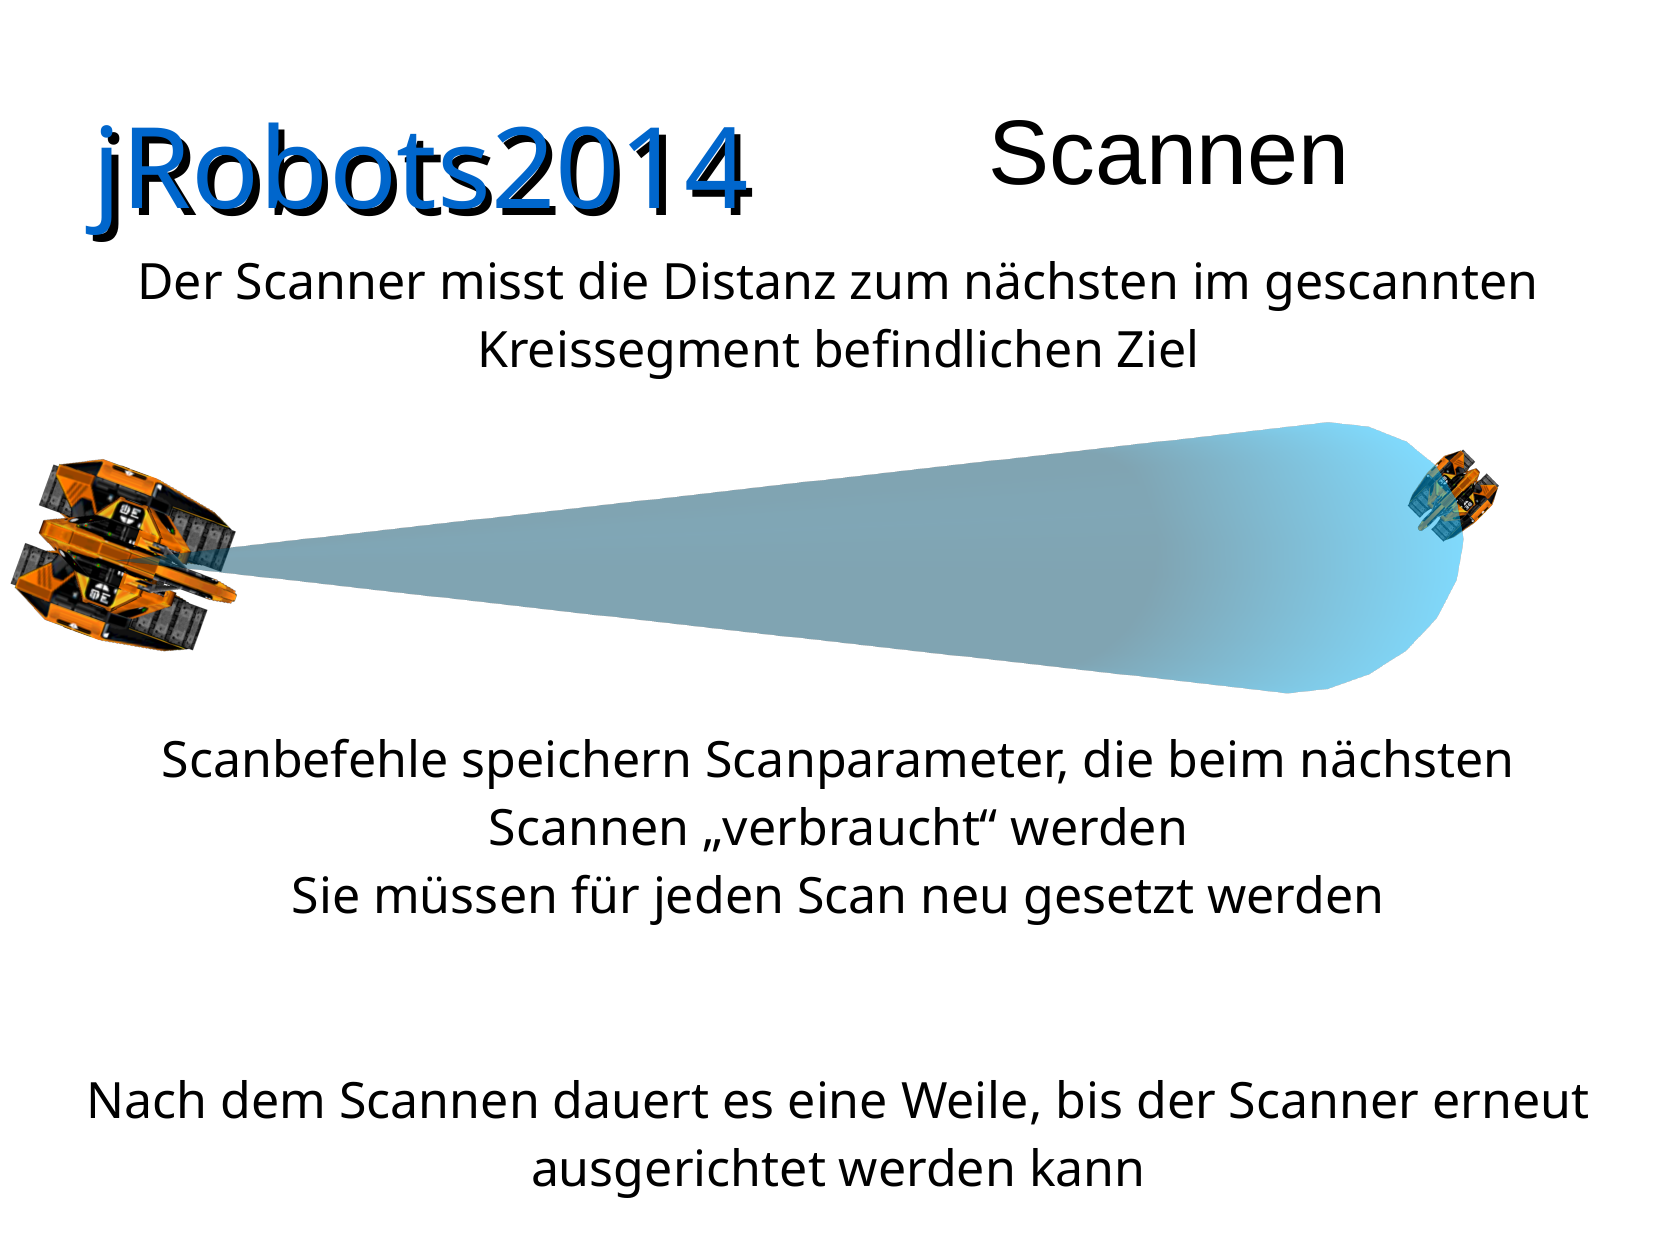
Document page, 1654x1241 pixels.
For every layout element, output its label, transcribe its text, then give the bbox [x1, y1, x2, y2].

title Scannen [767, 49, 1571, 257]
picture [0, 442, 266, 680]
subtitle Der Scanner misst die Distanz zum nächsten im gescannten Kreissegment befindlichen Ziel Scanbefehle speichern Scanparameter, die beim nächsten Scannen „verbraucht“ werden Sie müssen für jeden Scan neu gesetzt werden Nach dem Scannen dauert es eine Weile, bis der Scanner erneut ausgerichtet werden kann [82, 265, 1595, 1182]
